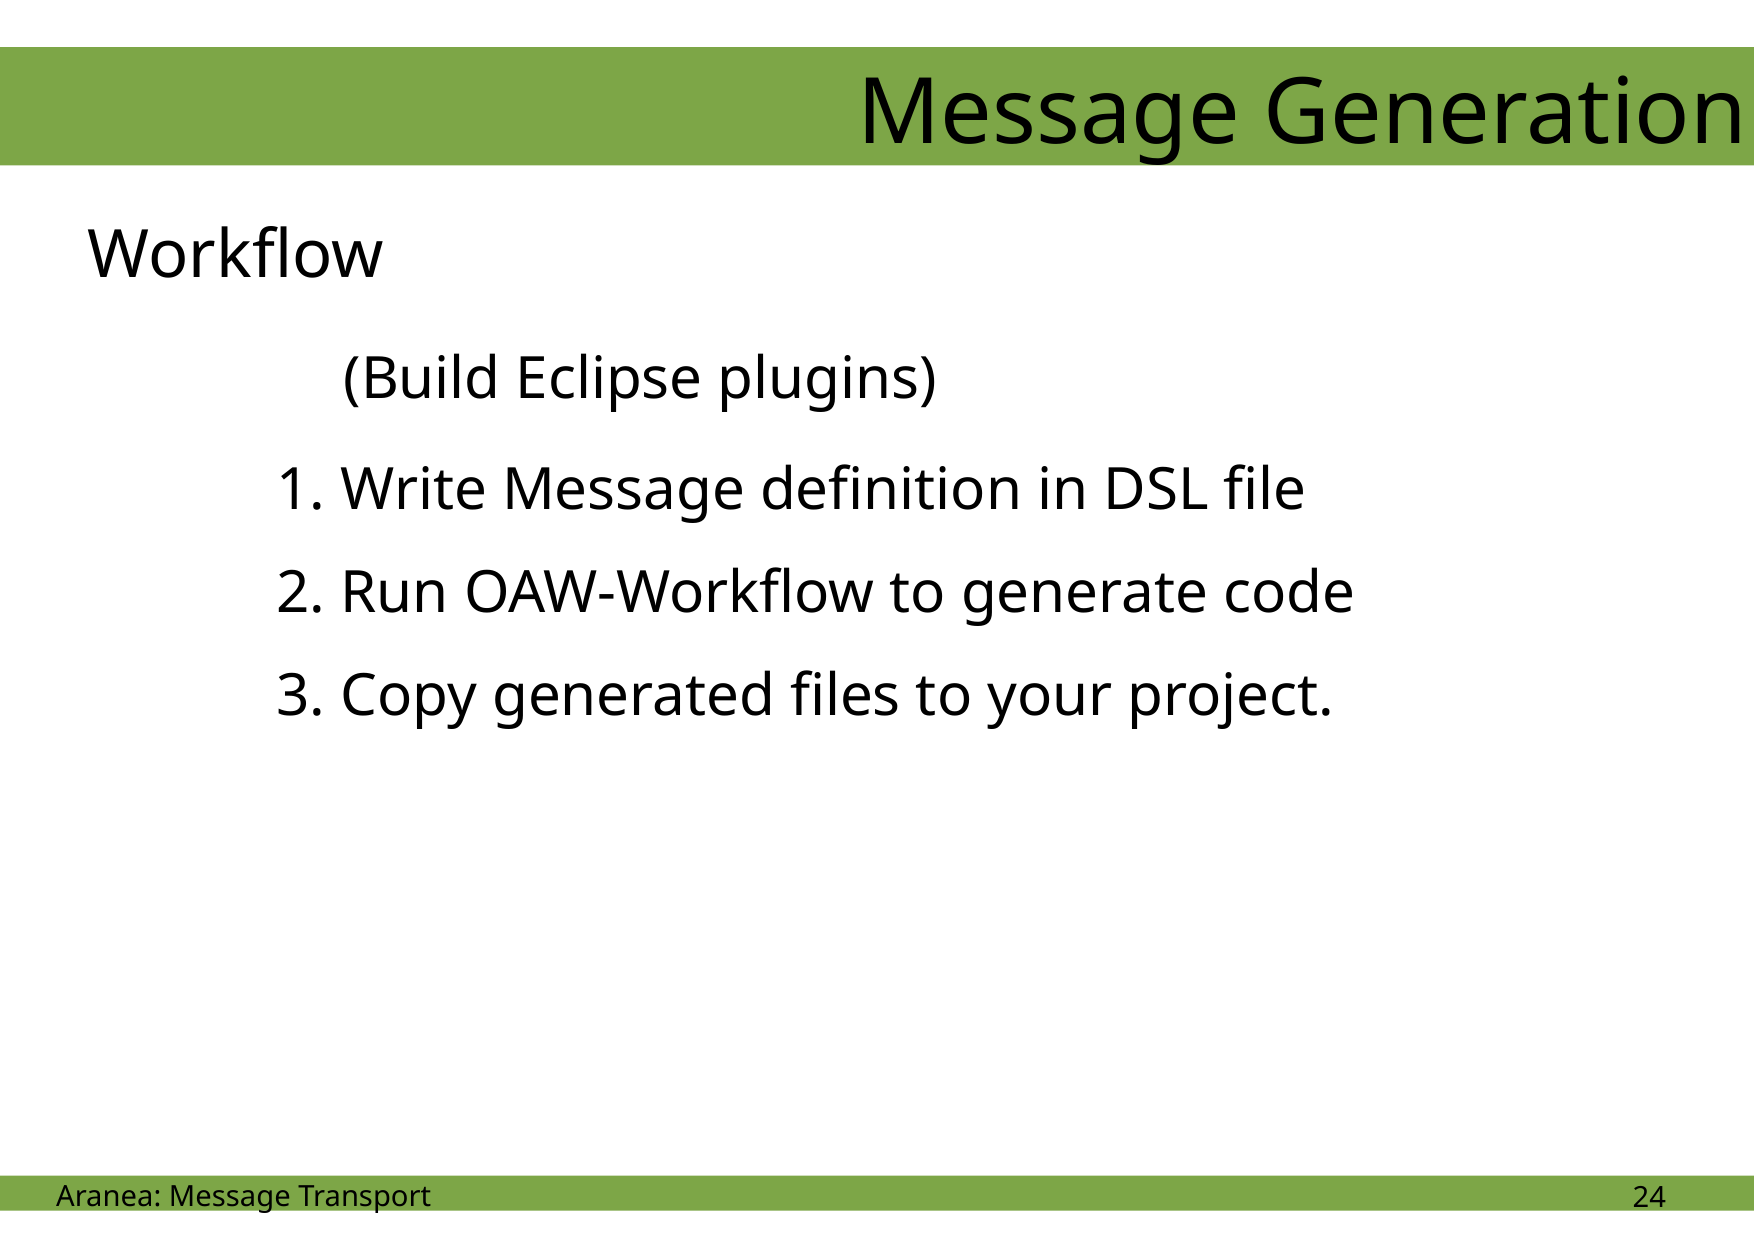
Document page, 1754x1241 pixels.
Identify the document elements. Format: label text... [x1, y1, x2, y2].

title Message Generation [0, 54, 1748, 162]
list Workflow (Build Eclipse plugins) Write Message definition in DSL file Run OAW-Workflow to generate code Copy generated files to your project. [87, 206, 1667, 1094]
